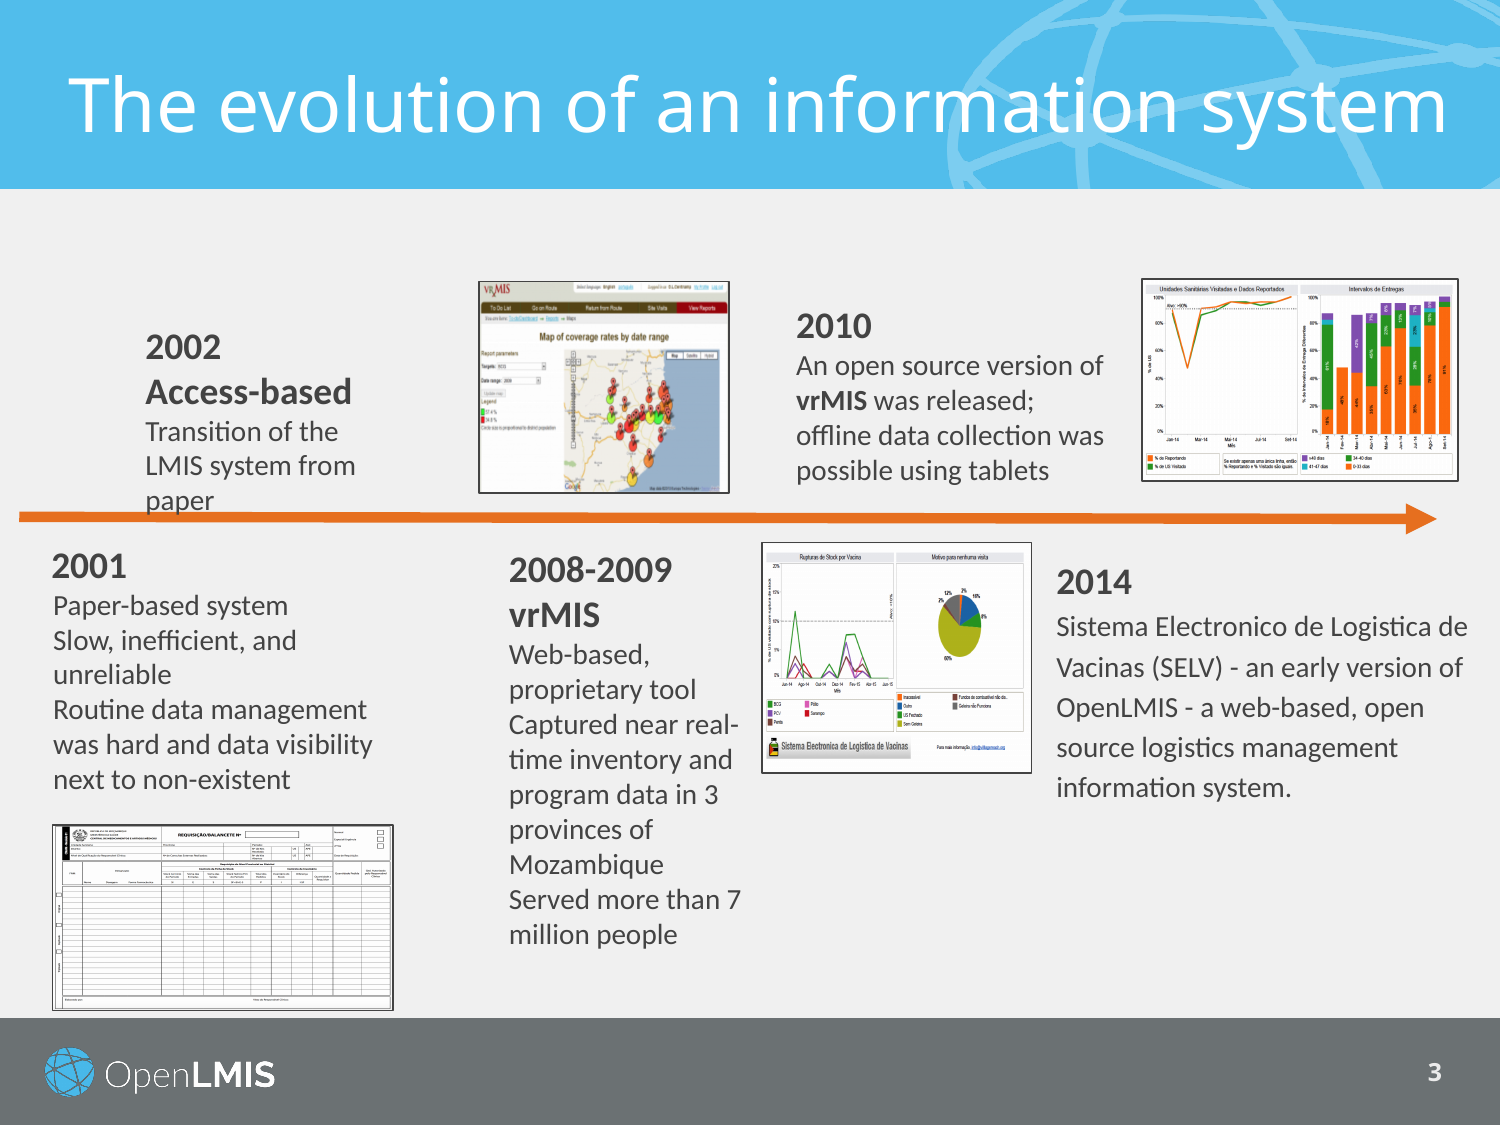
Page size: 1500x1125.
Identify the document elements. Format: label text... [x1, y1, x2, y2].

title The evolution of an information system [53, 13, 1473, 190]
slide_number <number> [1338, 1043, 1458, 1104]
picture [1142, 279, 1458, 481]
text_box 2010 An open source version of vrMIS was released; offline data collection was possible using tablets [766, 293, 1123, 494]
list 2002 Access-based Transition of the LMIS system from paper [115, 306, 393, 479]
text_box 2014 Sistema Electronico de Logistica de Vacinas (SELV) - an early version of OpenLMIS - a web-based, open source logistics management information system. [1041, 543, 1500, 811]
picture [37, 1033, 281, 1114]
picture [762, 543, 1031, 773]
picture [53, 873, 393, 1010]
text_box 2008-2009 vrMIS Web-based, proprietary tool Captured near real-time inventory and program data in 3 provinces of Mozambique Served more than 7 million people [479, 537, 783, 958]
picture [479, 282, 729, 493]
text_box 2001 Paper-based system Slow, inefficient, and unreliable Routine data management was hard and data visibility next to non-existent [19, 525, 412, 873]
picture [979, 0, 1500, 189]
